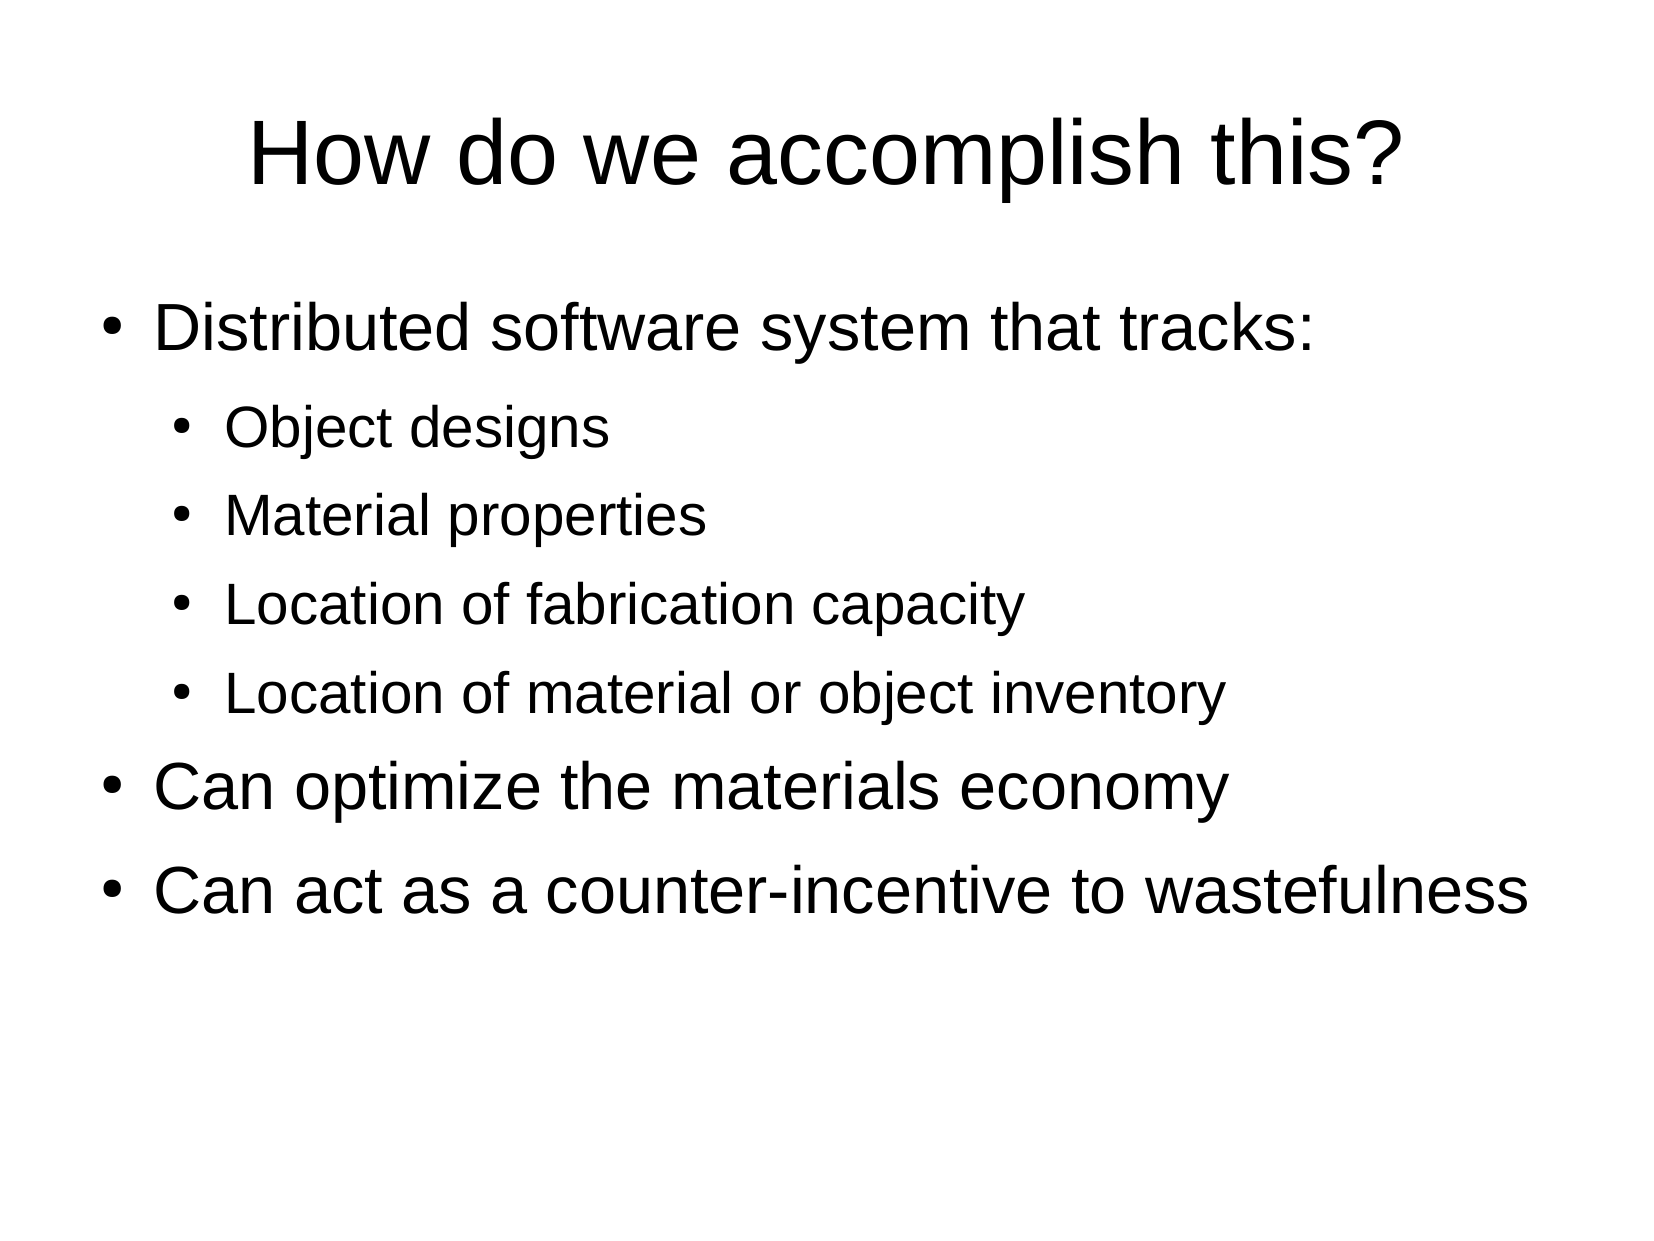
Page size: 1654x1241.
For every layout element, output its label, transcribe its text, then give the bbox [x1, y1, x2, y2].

list Distributed software system that tracks: Object designs Material properties Location of fabrication capacity Location of material or object inventory Can optimize the materials economy Can act as a counter-incentive to wastefulness [82, 290, 1571, 1109]
title How do we accomplish this? [82, 56, 1571, 250]
